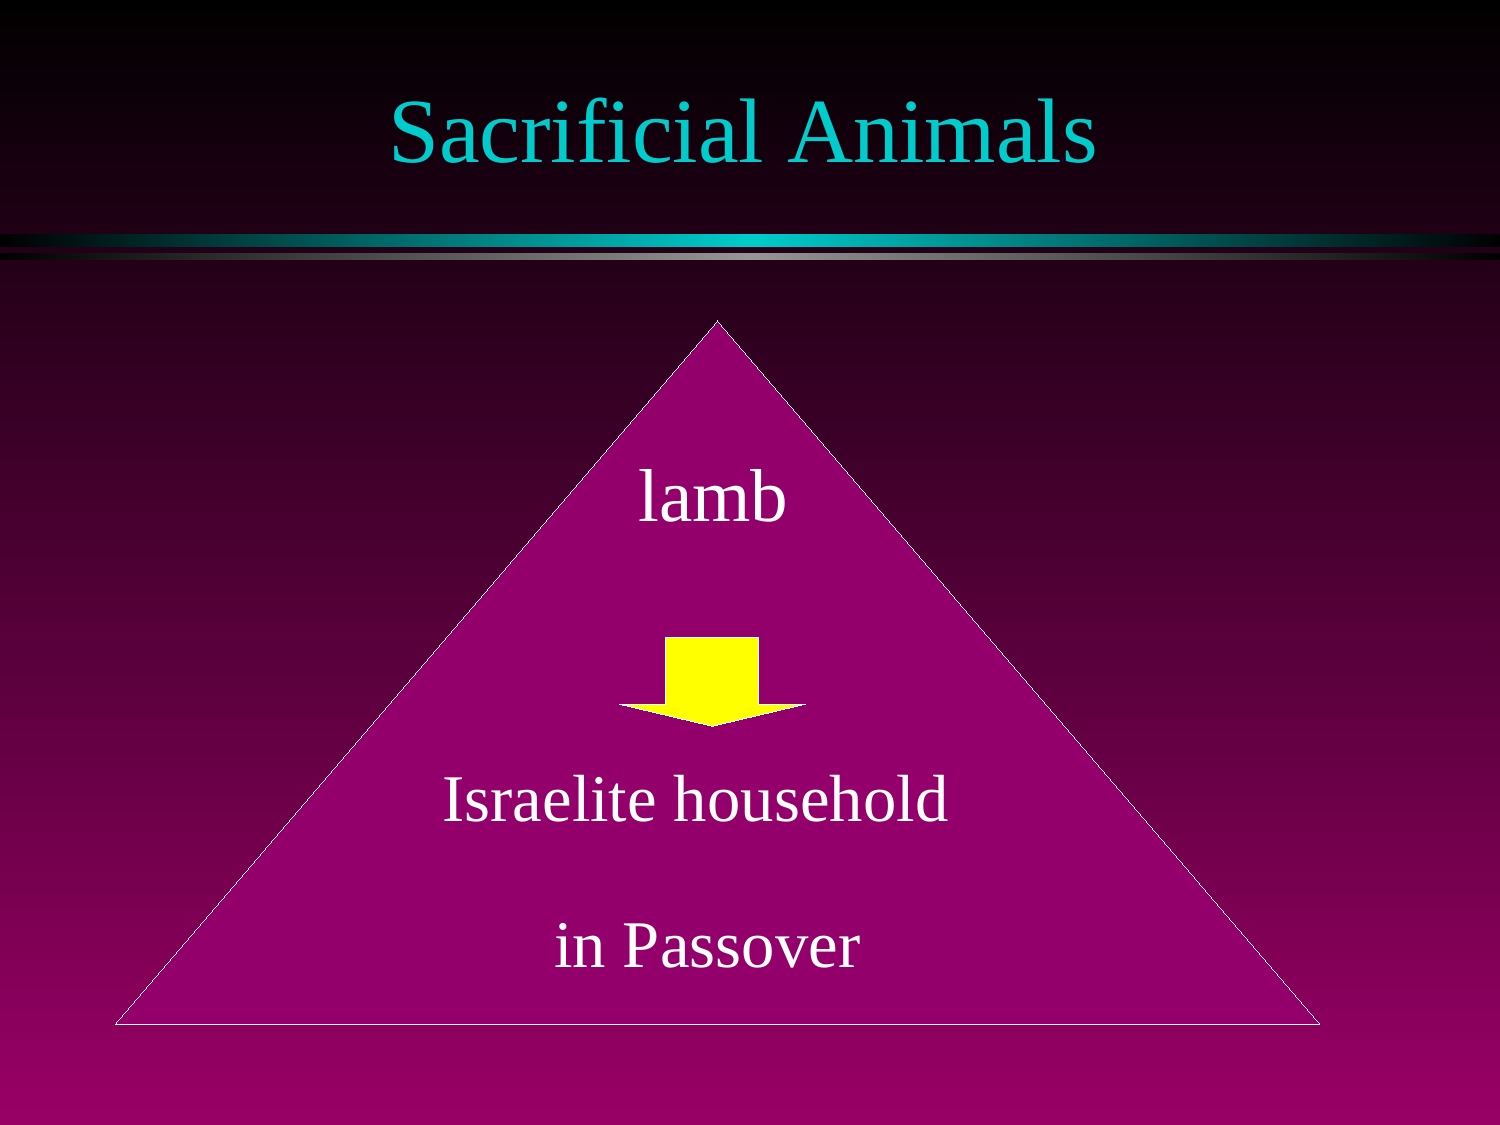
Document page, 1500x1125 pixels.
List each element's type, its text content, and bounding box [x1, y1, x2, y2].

text_box Israelite household [427, 754, 1194, 844]
text_box [609, 320, 826, 447]
title Sacrificial Animals [99, 37, 1388, 225]
text_box lamb [538, 447, 889, 546]
text_box in Passover [539, 900, 1098, 990]
text_box [115, 520, 1320, 1025]
